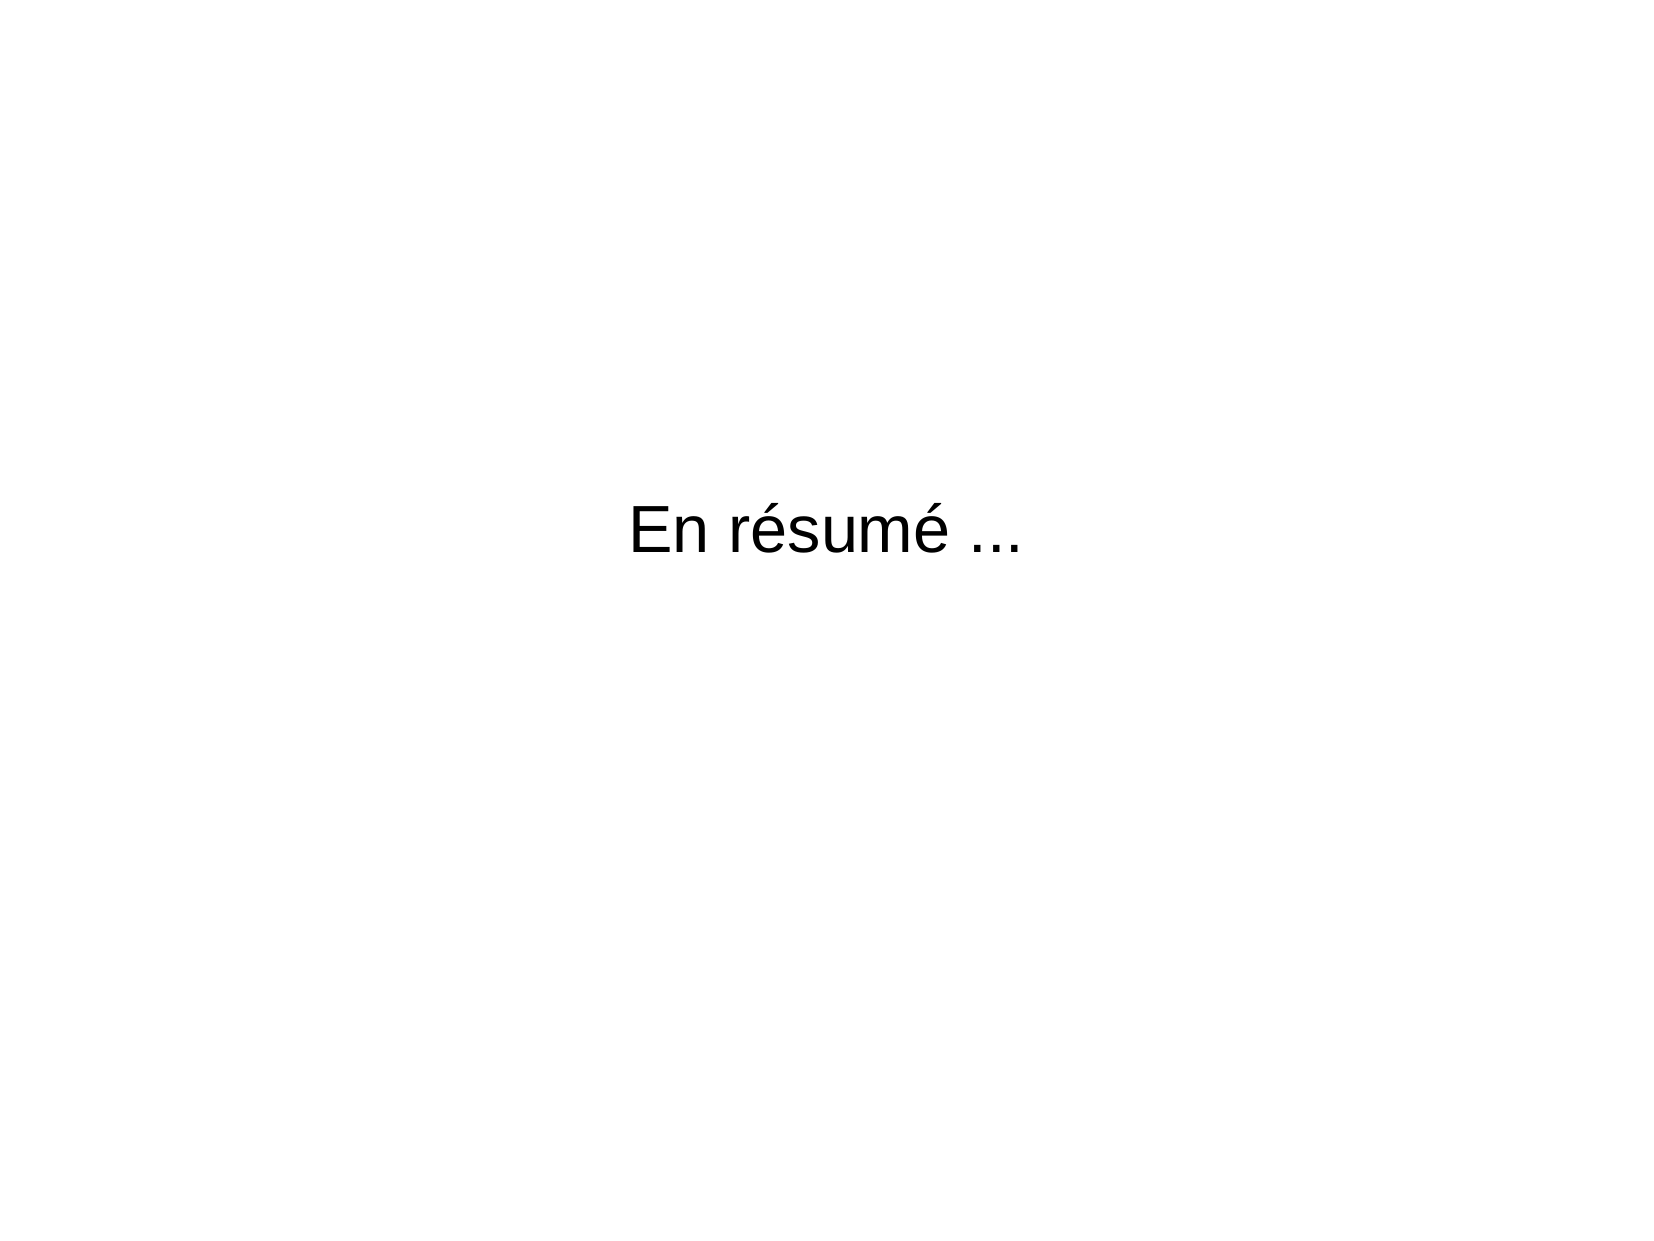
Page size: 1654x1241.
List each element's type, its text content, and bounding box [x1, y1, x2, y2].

subtitle En résumé ... [82, 49, 1571, 1010]
